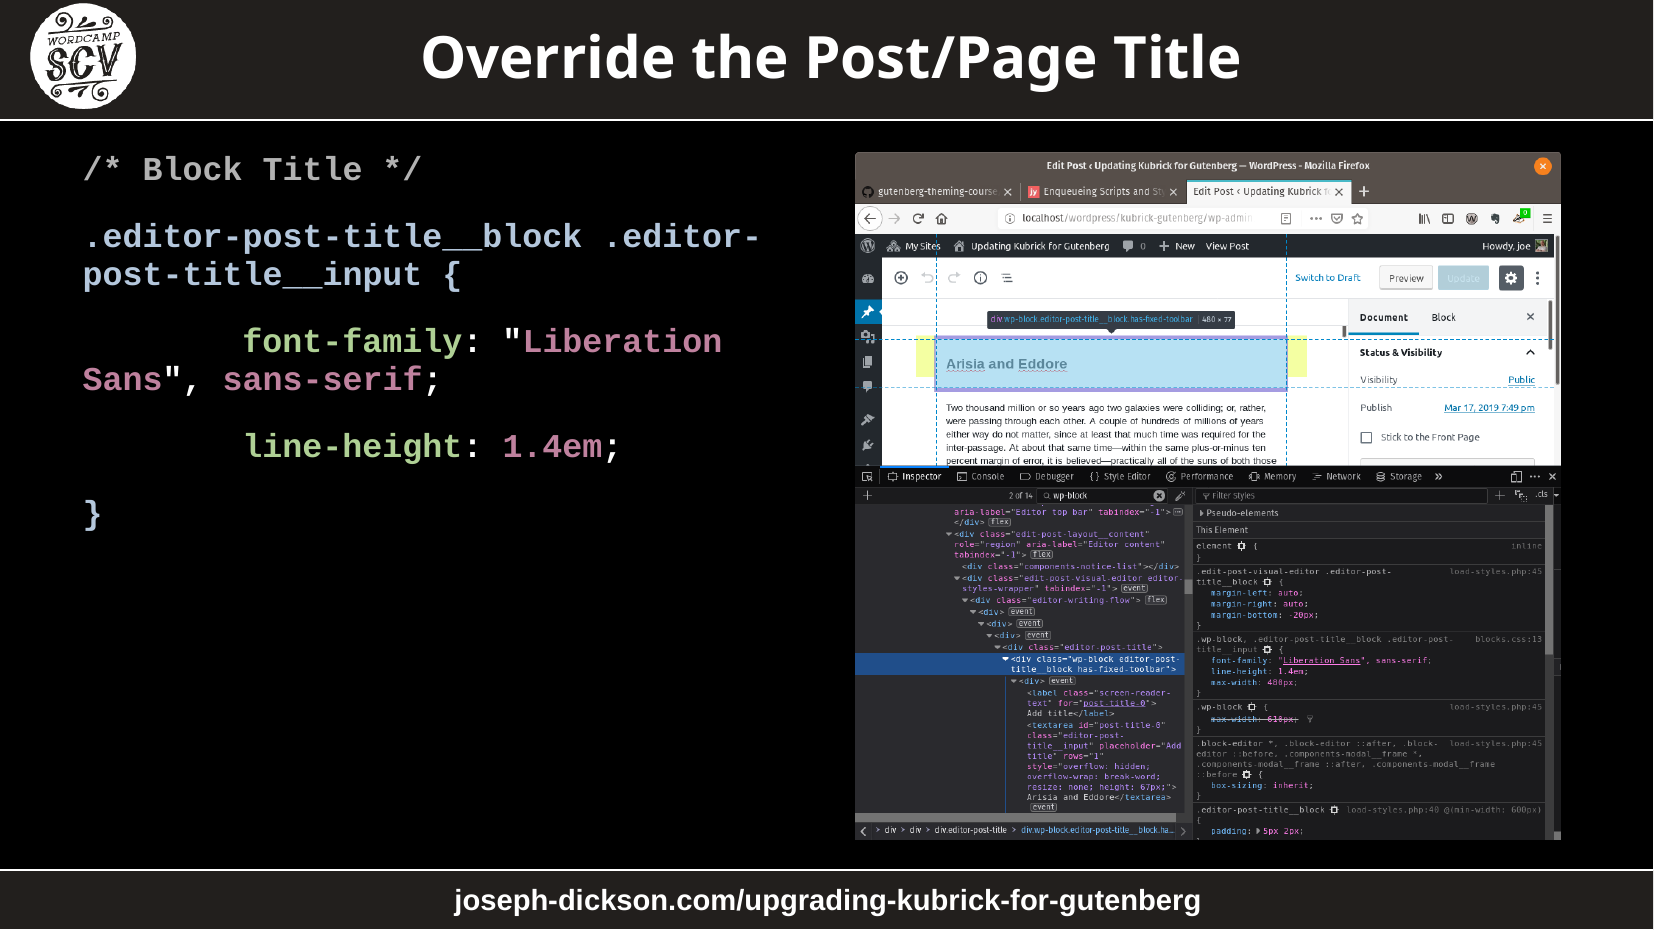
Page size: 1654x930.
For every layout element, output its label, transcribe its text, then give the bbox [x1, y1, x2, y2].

picture [865, 307, 872, 314]
title Override the Post/Page Title [87, 0, 1576, 134]
picture [855, 152, 1561, 841]
picture [30, 3, 87, 109]
list /* Block Title */ .editor-post-title__block .editor-post-title__input { font-family: "Liberation Sans", sans-serif; line-height: 1.4em; } [82, 152, 809, 841]
